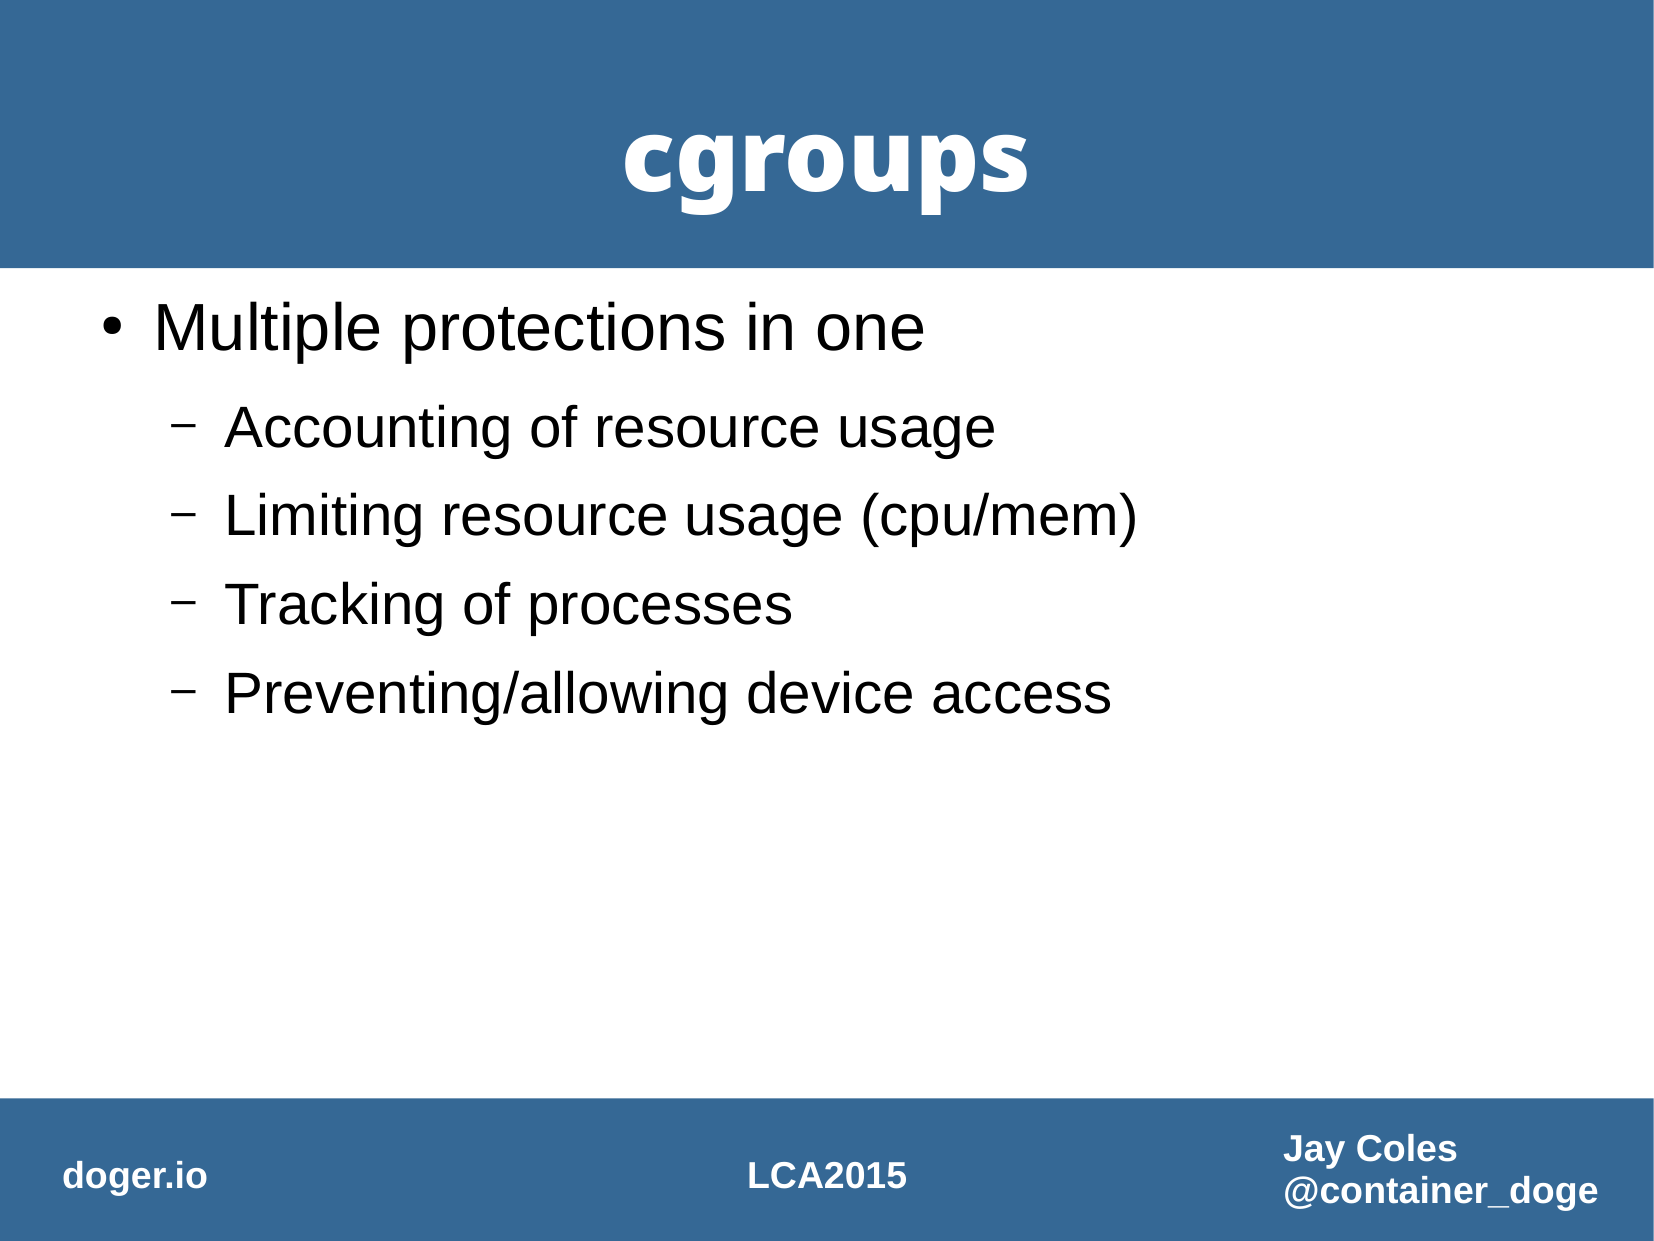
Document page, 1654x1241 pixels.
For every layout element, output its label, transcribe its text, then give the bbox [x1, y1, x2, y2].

title cgroups [82, 49, 1571, 257]
list Multiple protections in one Accounting of resource usage Limiting resource usage (cpu/mem) Tracking of processes Preventing/allowing device access [82, 290, 1571, 1010]
